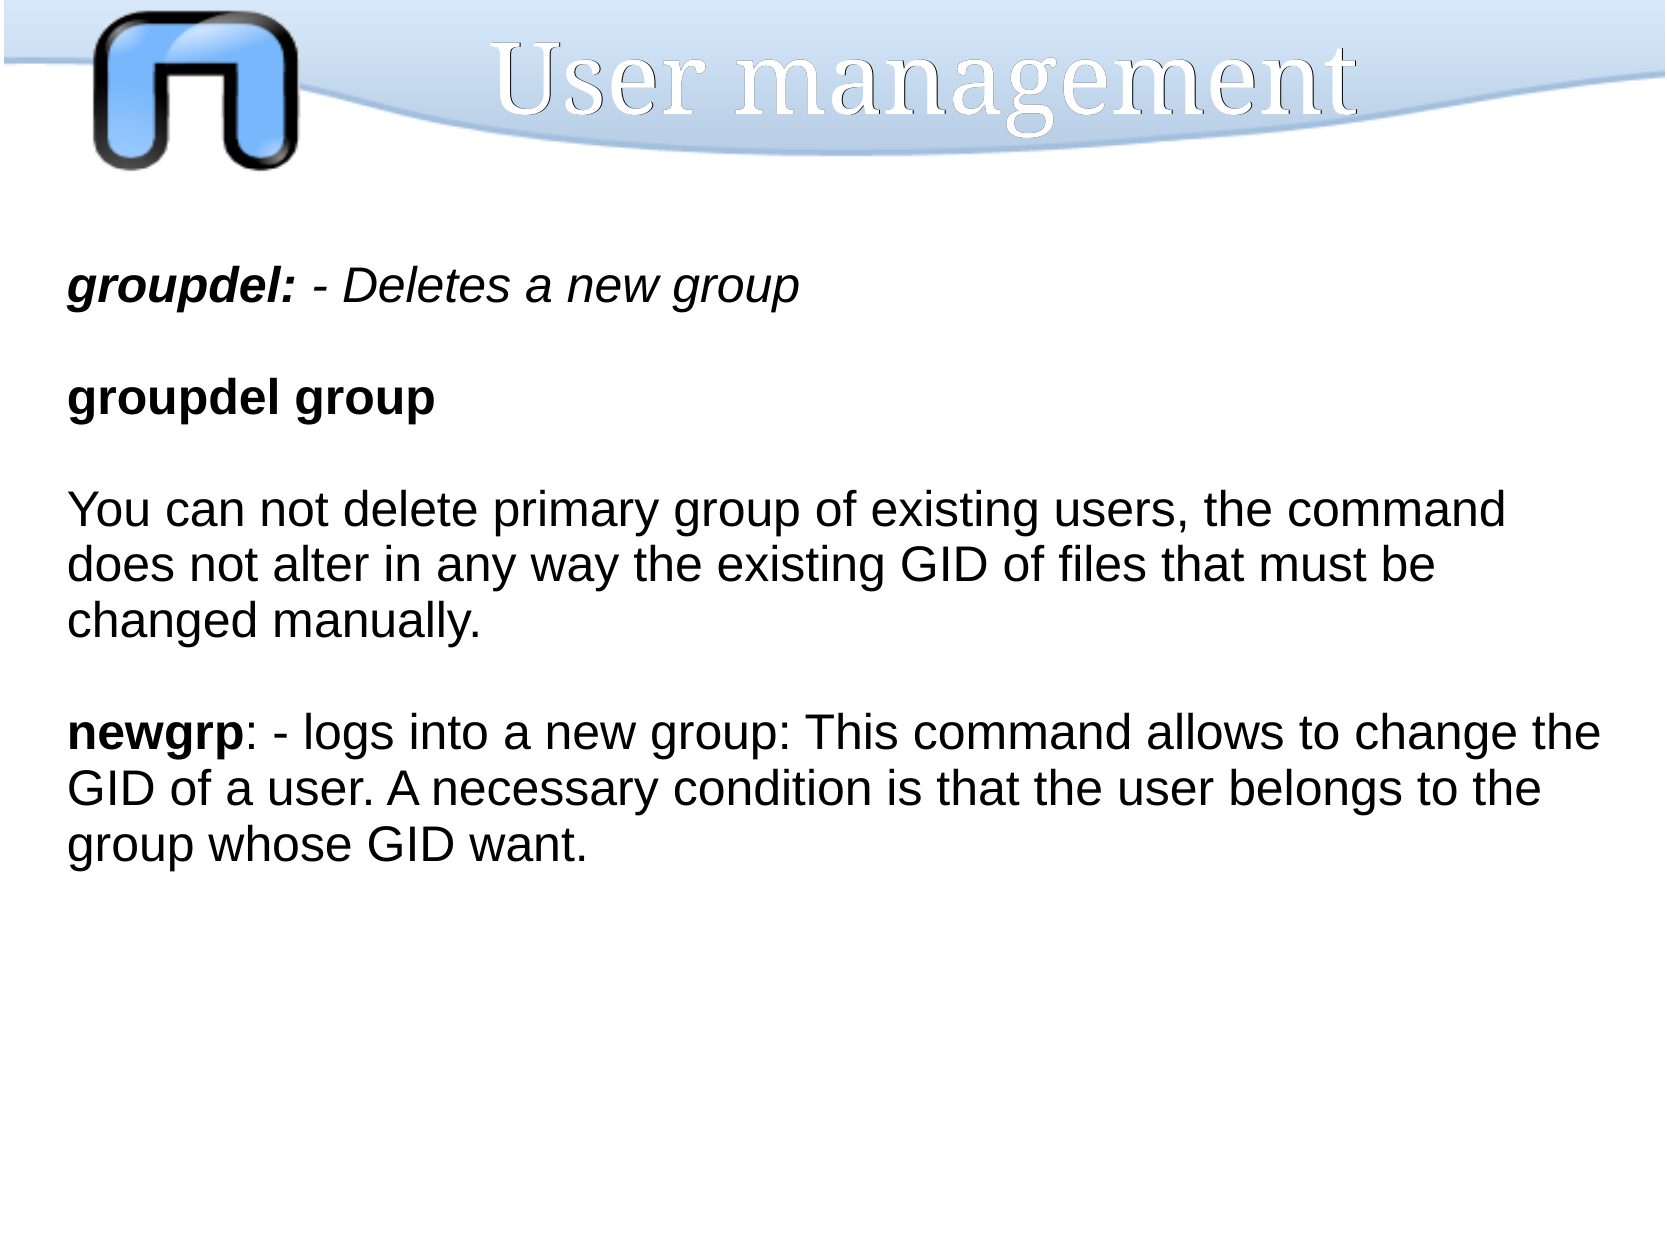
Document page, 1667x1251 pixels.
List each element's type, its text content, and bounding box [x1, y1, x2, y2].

list groupdel: - Deletes a new group groupdel group You can not delete primary group of existing users, the command does not alter in any way the existing GID of files that must be changed manually. newgrp: - logs into a new group: This command allows to change the GID of a user. A necessary condition is that the user belongs to the group whose GID want. [60, 250, 1630, 1093]
text_box User management [475, 0, 1667, 271]
picture [0, 0, 1667, 1251]
